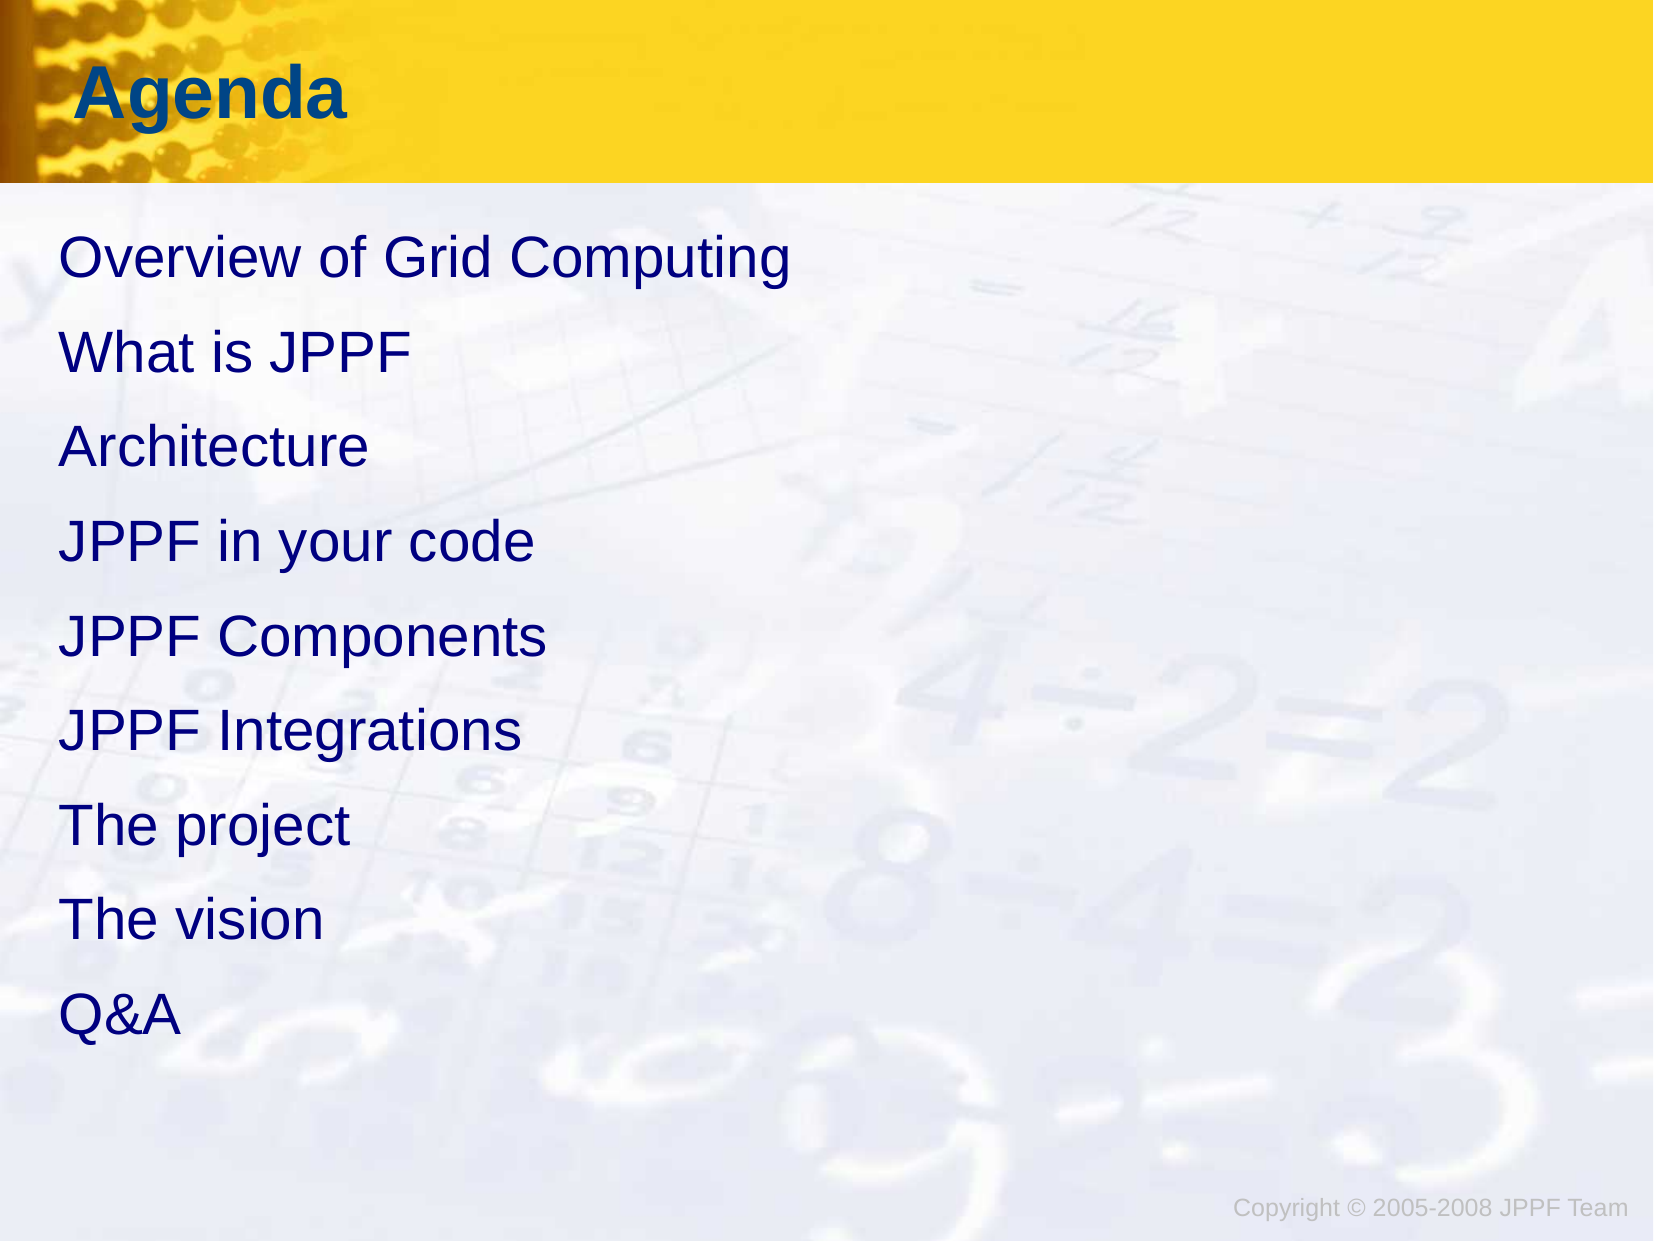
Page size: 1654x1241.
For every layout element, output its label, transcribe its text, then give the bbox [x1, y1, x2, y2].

picture [0, 0, 1654, 1241]
list Overview of Grid Computing What is JPPF Architecture JPPF in your code JPPF Components JPPF Integrations The project The vision Q&A [41, 225, 1529, 1201]
title Agenda [72, 17, 1561, 168]
